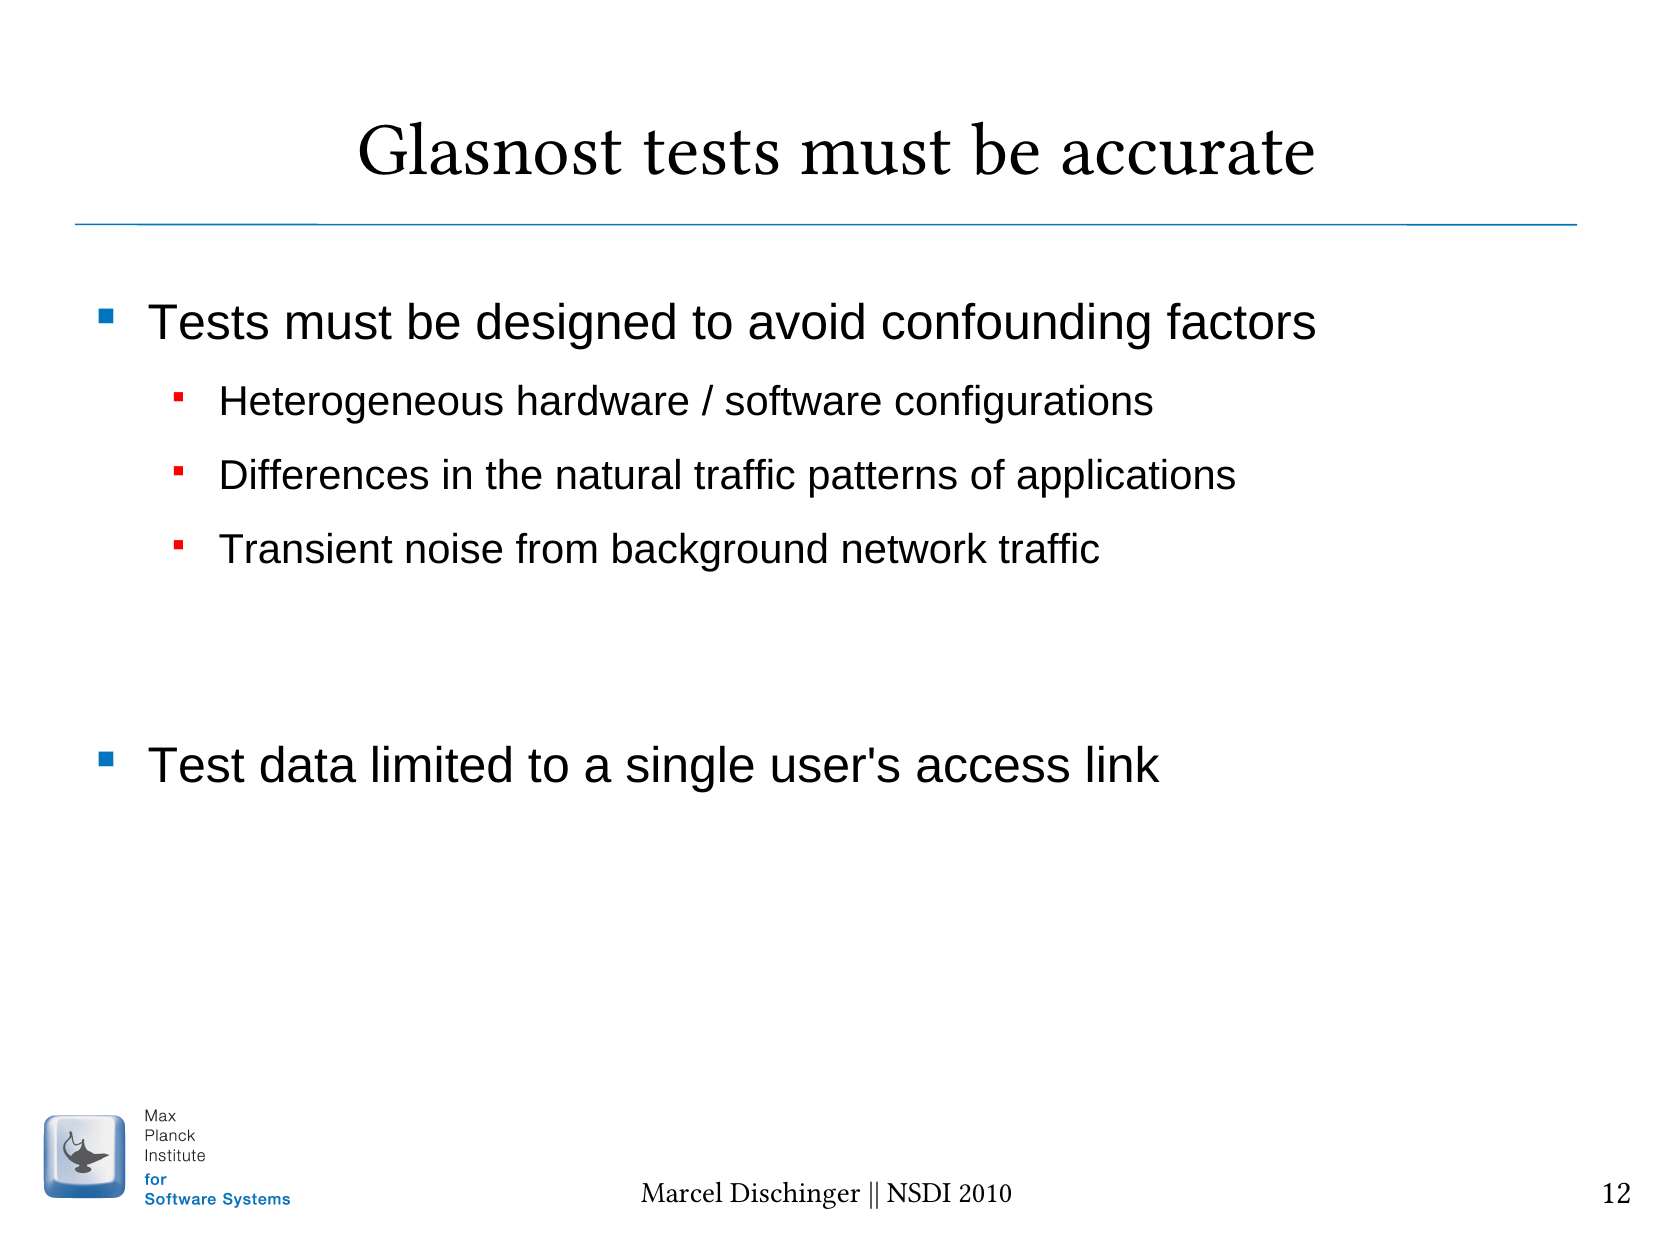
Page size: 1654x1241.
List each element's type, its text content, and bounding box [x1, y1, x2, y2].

list Tests must be designed to avoid confounding factors Heterogeneous hardware / software configurations Differences in the natural traffic patterns of applications Transient noise from background network traffic Test data limited to a single user's access link [77, 277, 1579, 1180]
title Glasnost tests must be accurate [54, 51, 1621, 252]
